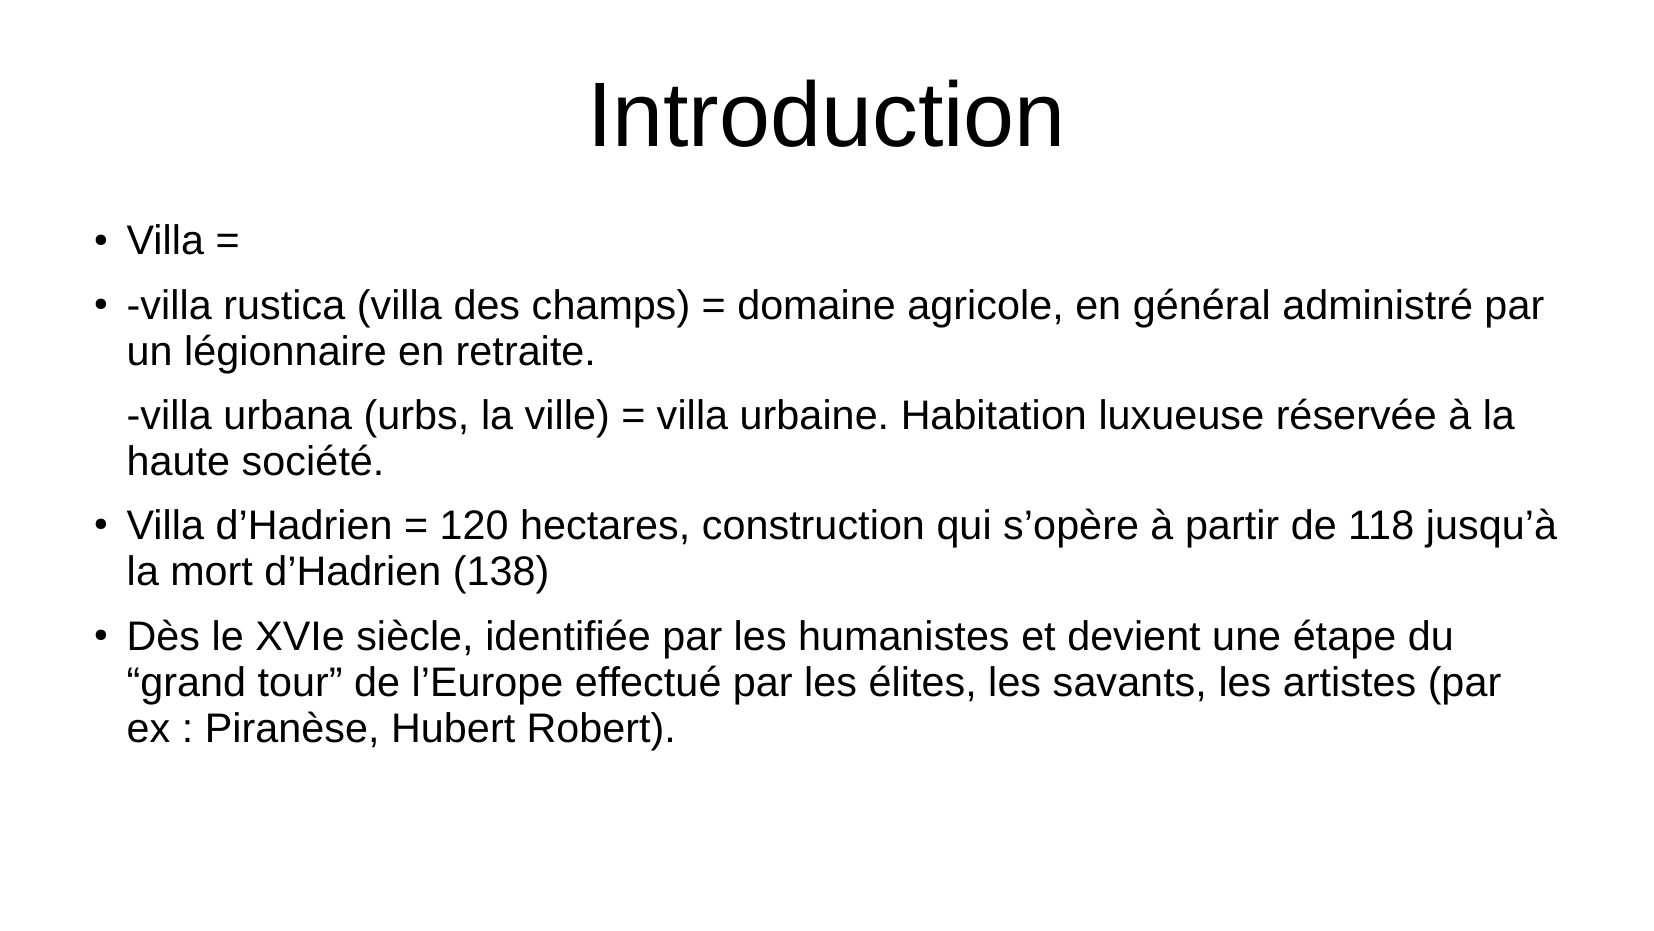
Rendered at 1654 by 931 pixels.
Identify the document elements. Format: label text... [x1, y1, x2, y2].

title Introduction [82, 37, 1571, 193]
list Villa = -villa rustica (villa des champs) = domaine agricole, en général administré par un légionnaire en retraite. -villa urbana (urbs, la ville) = villa urbaine. Habitation luxueuse réservée à la haute société. Villa d’Hadrien = 120 hectares, construction qui s’opère à partir de 118 jusqu’à la mort d’Hadrien (138) Dès le XVIe siècle, identifiée par les humanistes et devient une étape du “grand tour” de l’Europe effectué par les élites, les savants, les artistes (par ex : Piranèse, Hubert Robert). [82, 217, 1571, 758]
